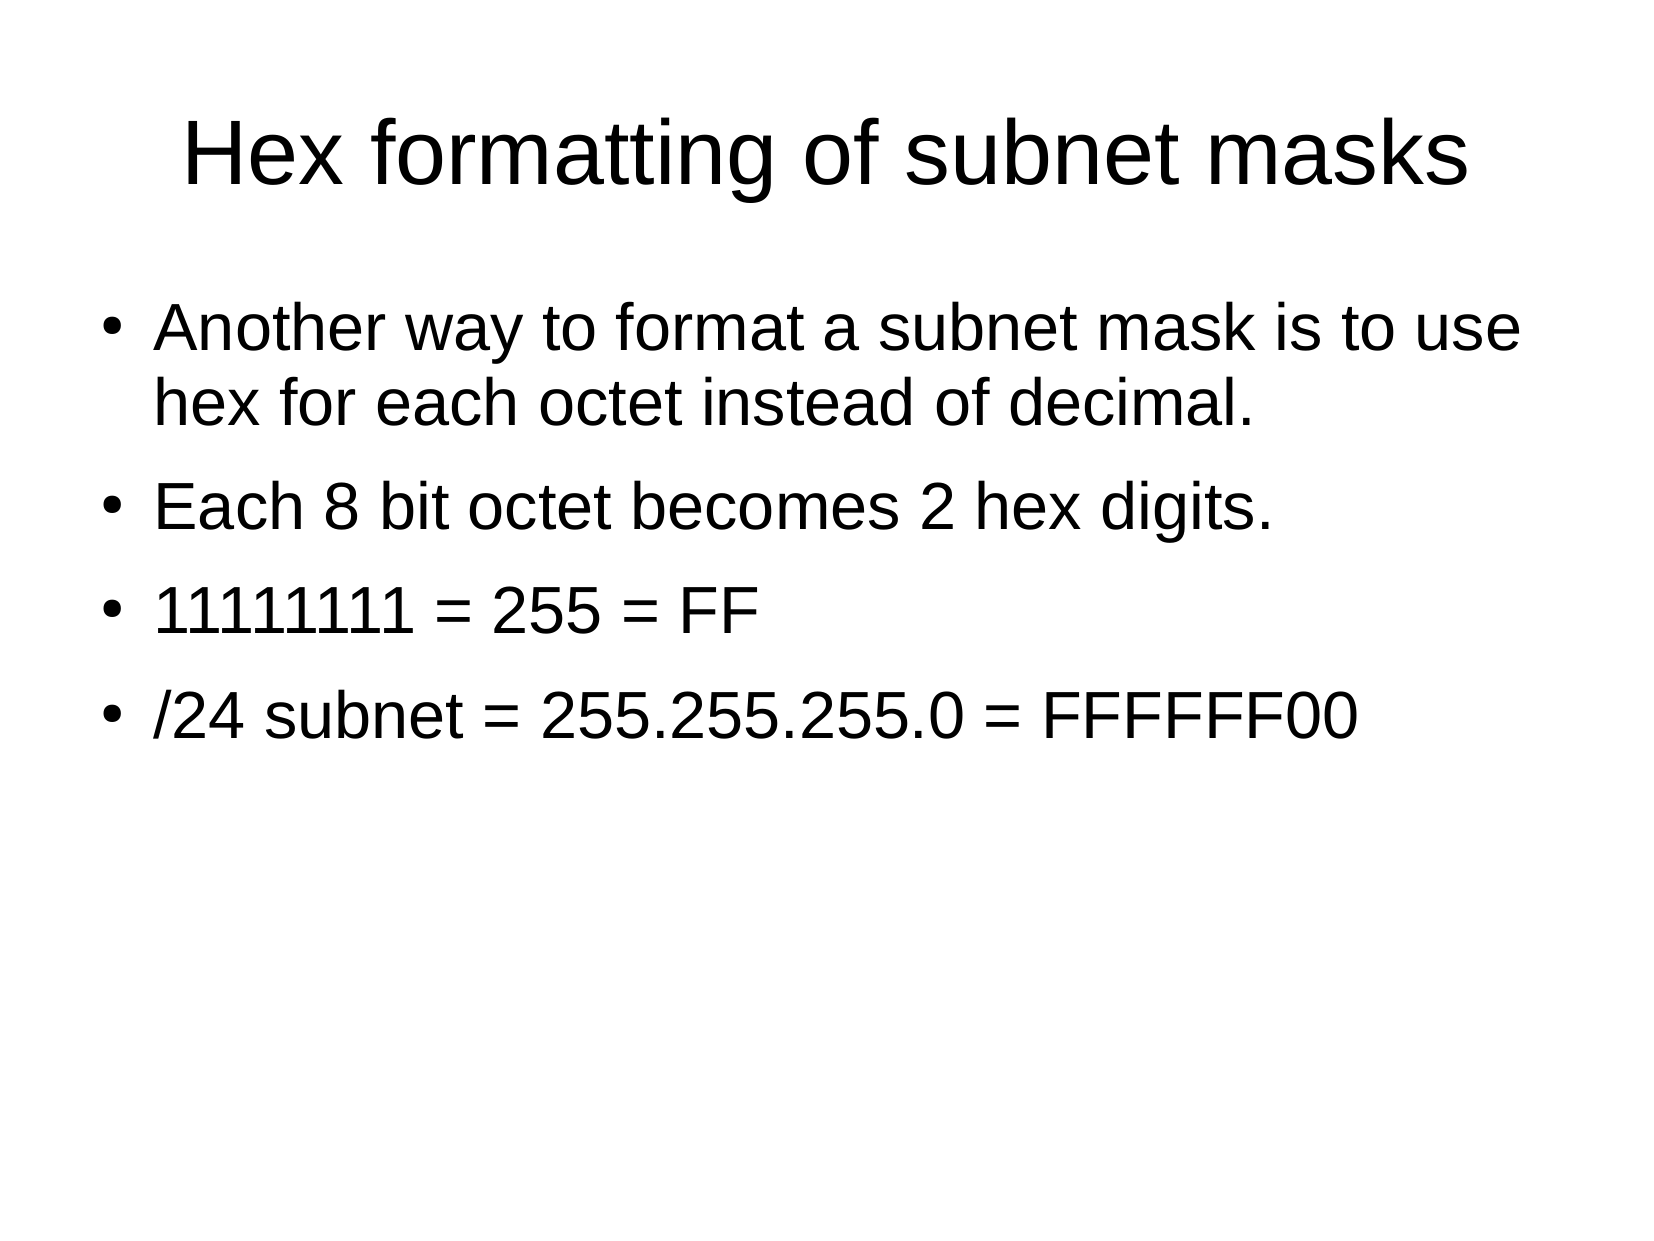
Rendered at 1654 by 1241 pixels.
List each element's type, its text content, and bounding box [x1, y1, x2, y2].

title Hex formatting of subnet masks [82, 49, 1571, 257]
list Another way to format a subnet mask is to use hex for each octet instead of decimal. Each 8 bit octet becomes 2 hex digits. 11111111 = 255 = FF /24 subnet = 255.255.255.0 = FFFFFF00 [82, 290, 1571, 1109]
